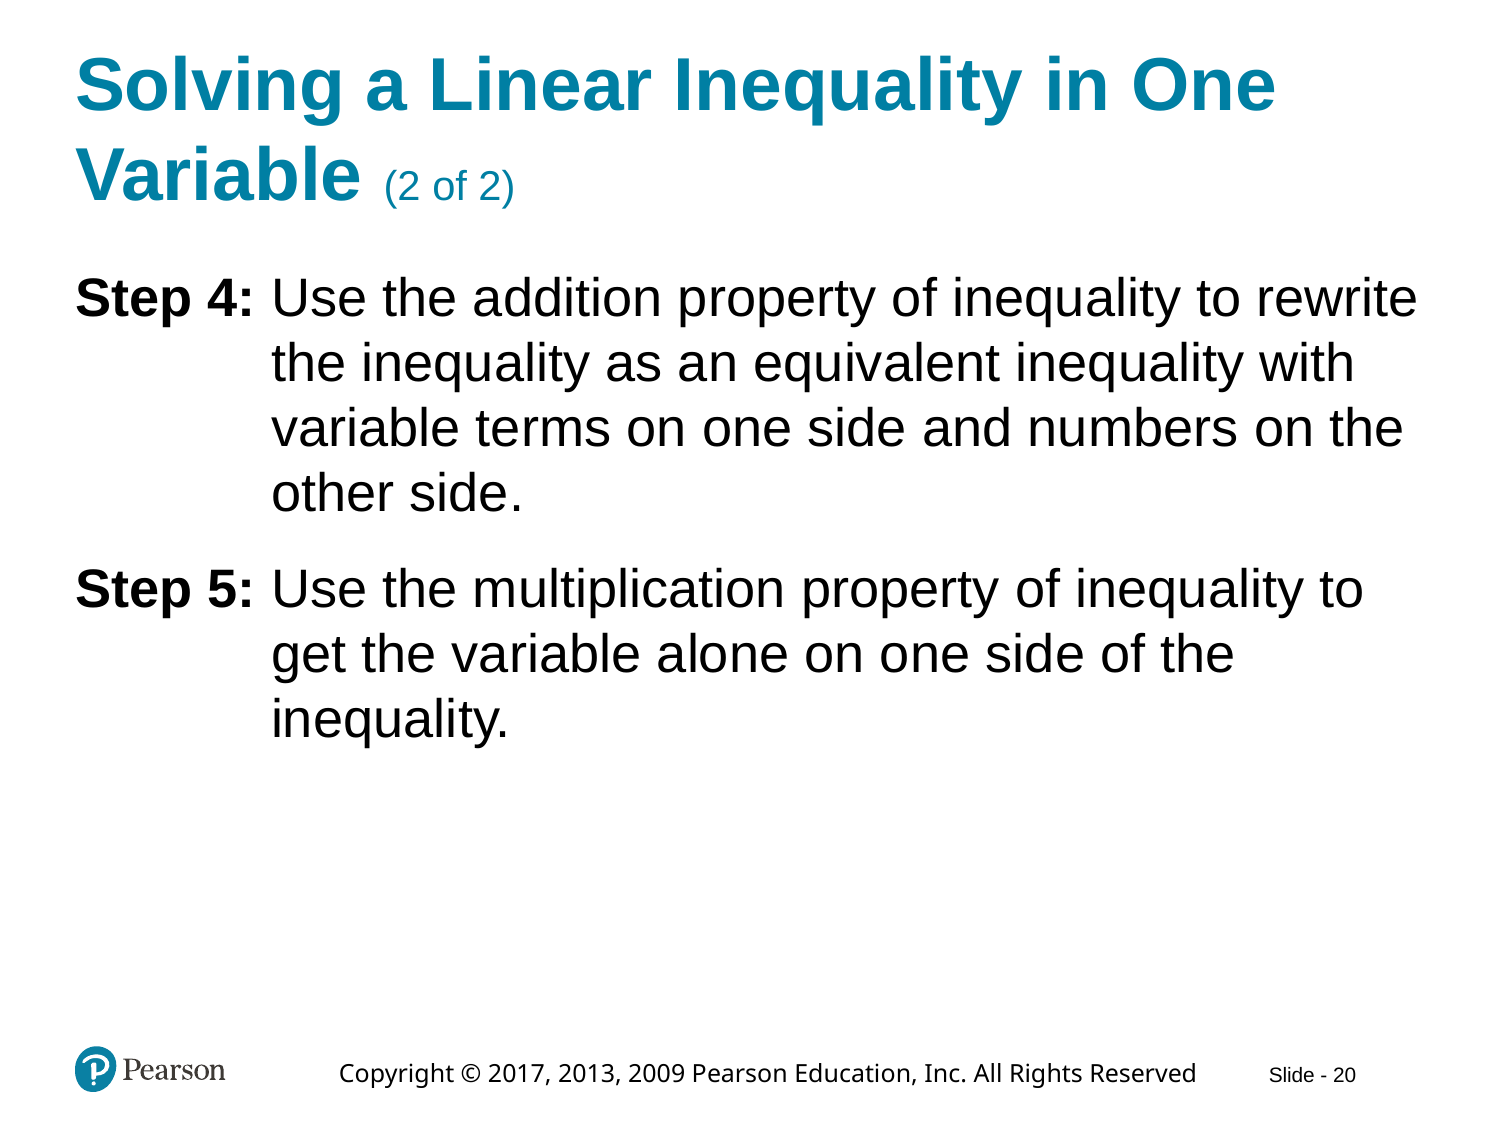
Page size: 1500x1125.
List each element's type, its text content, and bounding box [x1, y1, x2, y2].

title Solving a Linear Inequality in One Variable (2 of 2) [75, 35, 1425, 216]
list Step 4: Use the addition property of inequality to rewrite the inequality as an equivalent inequality with variable terms on one side and numbers on the other side. Step 5: Use the multiplication property of inequality to get the variable alone on one side of the inequality. [75, 262, 1425, 763]
